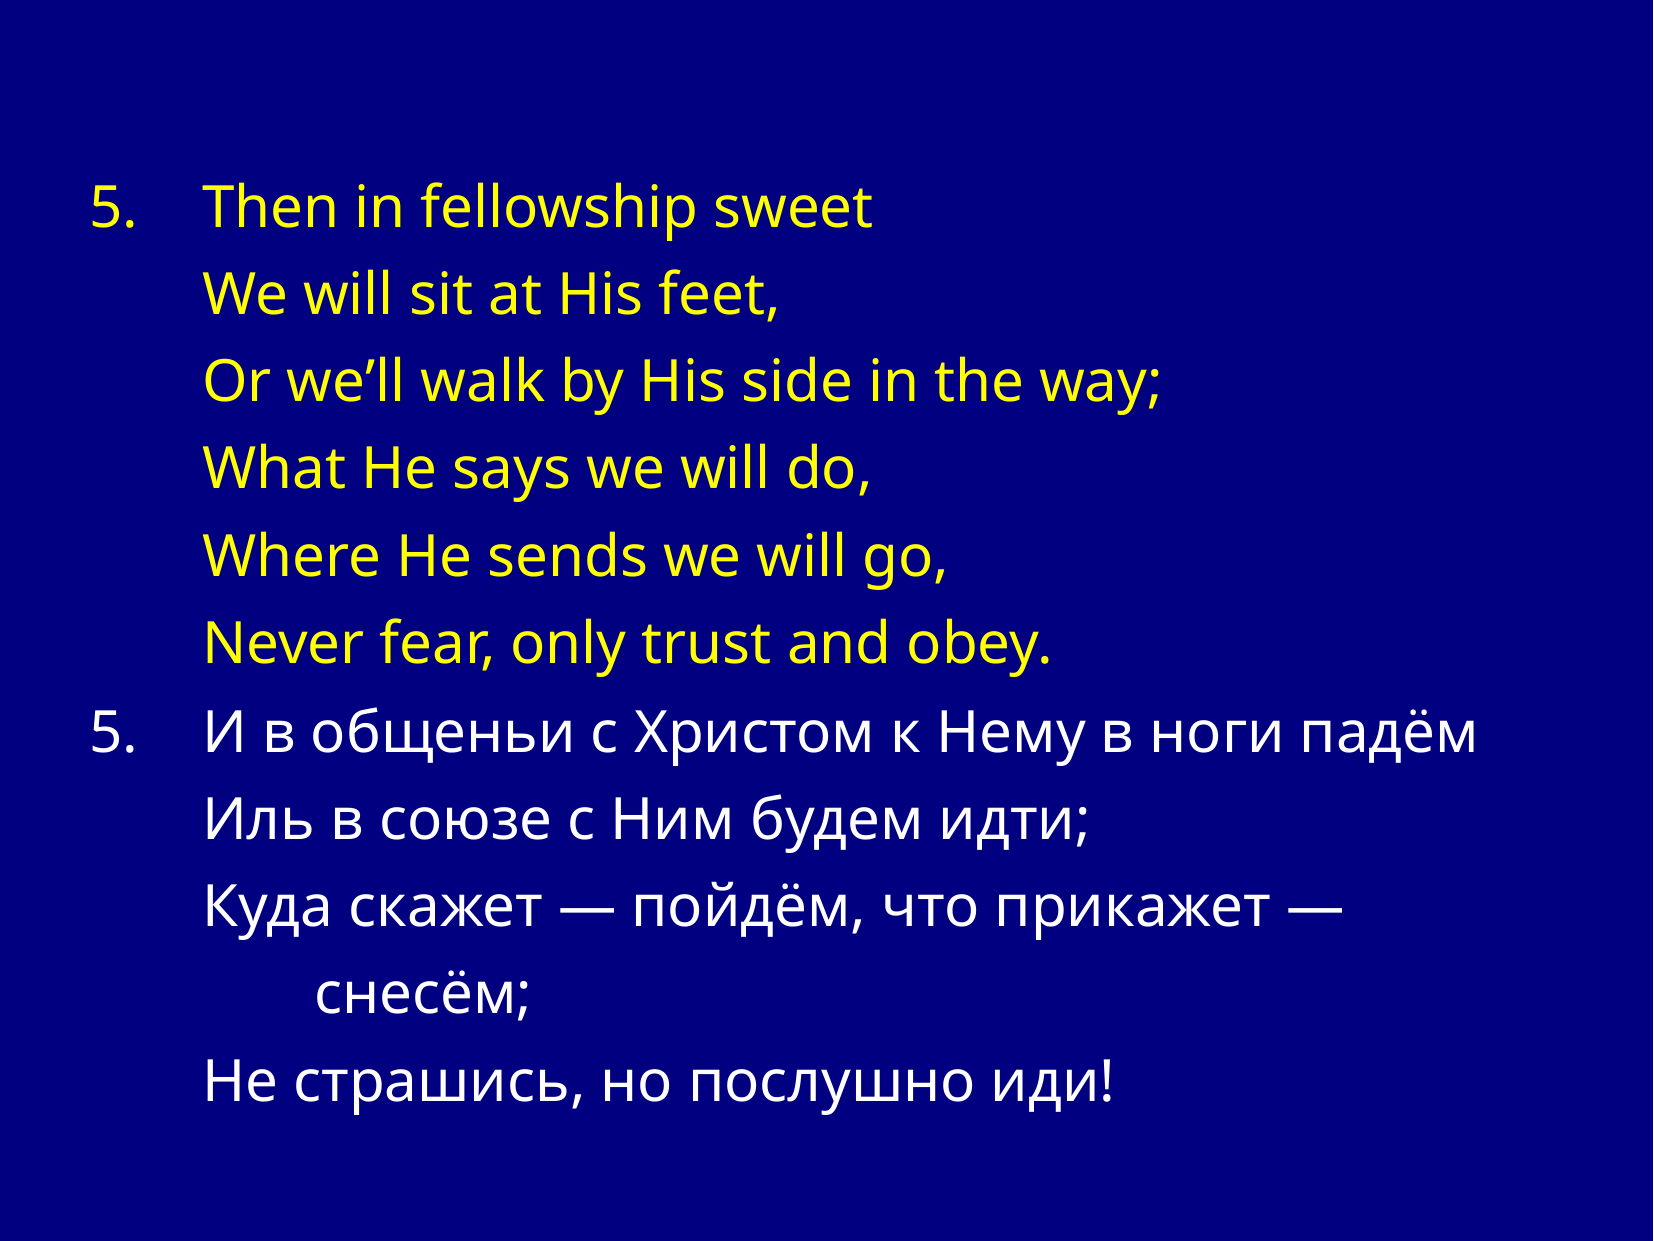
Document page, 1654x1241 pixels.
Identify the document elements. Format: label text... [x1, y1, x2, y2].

text_box 5. Then in fellowship sweet We will sit at His feet, Or we’ll walk by His side in the way; What He says we will do, Where He sends we will go, Never fear, only trust and obey. [75, 150, 1576, 675]
text_box 5. И в общеньи с Христом к Нему в ноги падём Иль в союзе с Ним будем идти; Куда скажет — пойдём, что прикажет — снесём; Не страшись, но послушно иди! [75, 675, 1653, 1163]
